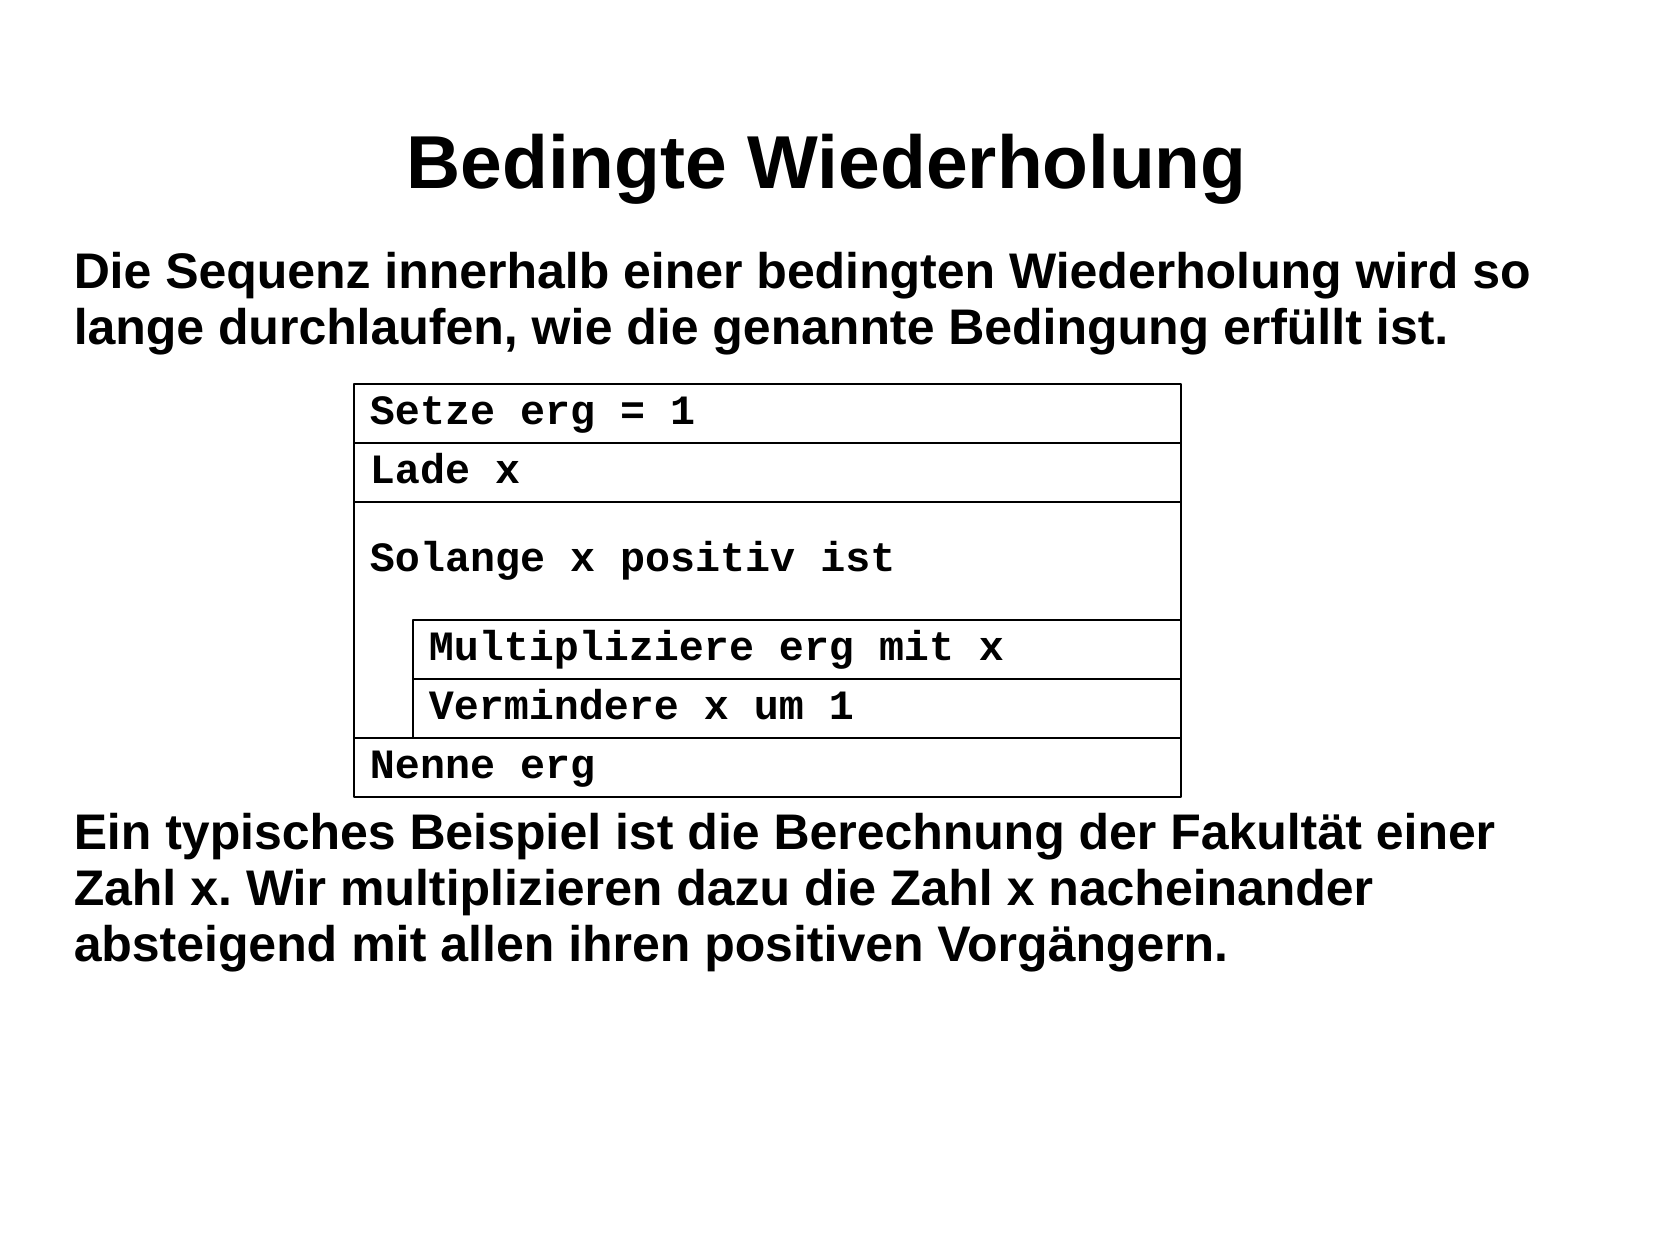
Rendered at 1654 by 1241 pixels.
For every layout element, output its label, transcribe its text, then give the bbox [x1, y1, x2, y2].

text_box Multipliziere erg mit x [413, 620, 1182, 679]
text_box Die Sequenz innerhalb einer bedingten Wiederholung wird so lange durchlaufen, wie die genannte Bedingung erfüllt ist. [59, 236, 1595, 363]
text_box Setze erg = 1 [354, 383, 1182, 442]
text_box Lade x [354, 442, 1182, 502]
text_box Vermindere x um 1 [413, 679, 1182, 737]
title Bedingte Wiederholung [88, 78, 1565, 236]
text_box Ein typisches Beispiel ist die Berechnung der Fakultät einer Zahl x. Wir multiplizieren dazu die Zahl x nacheinander absteigend mit allen ihren positiven Vorgängern. [59, 797, 1595, 980]
text_box Nenne erg [354, 737, 1182, 798]
text_box Solange x positiv ist [354, 502, 1182, 620]
